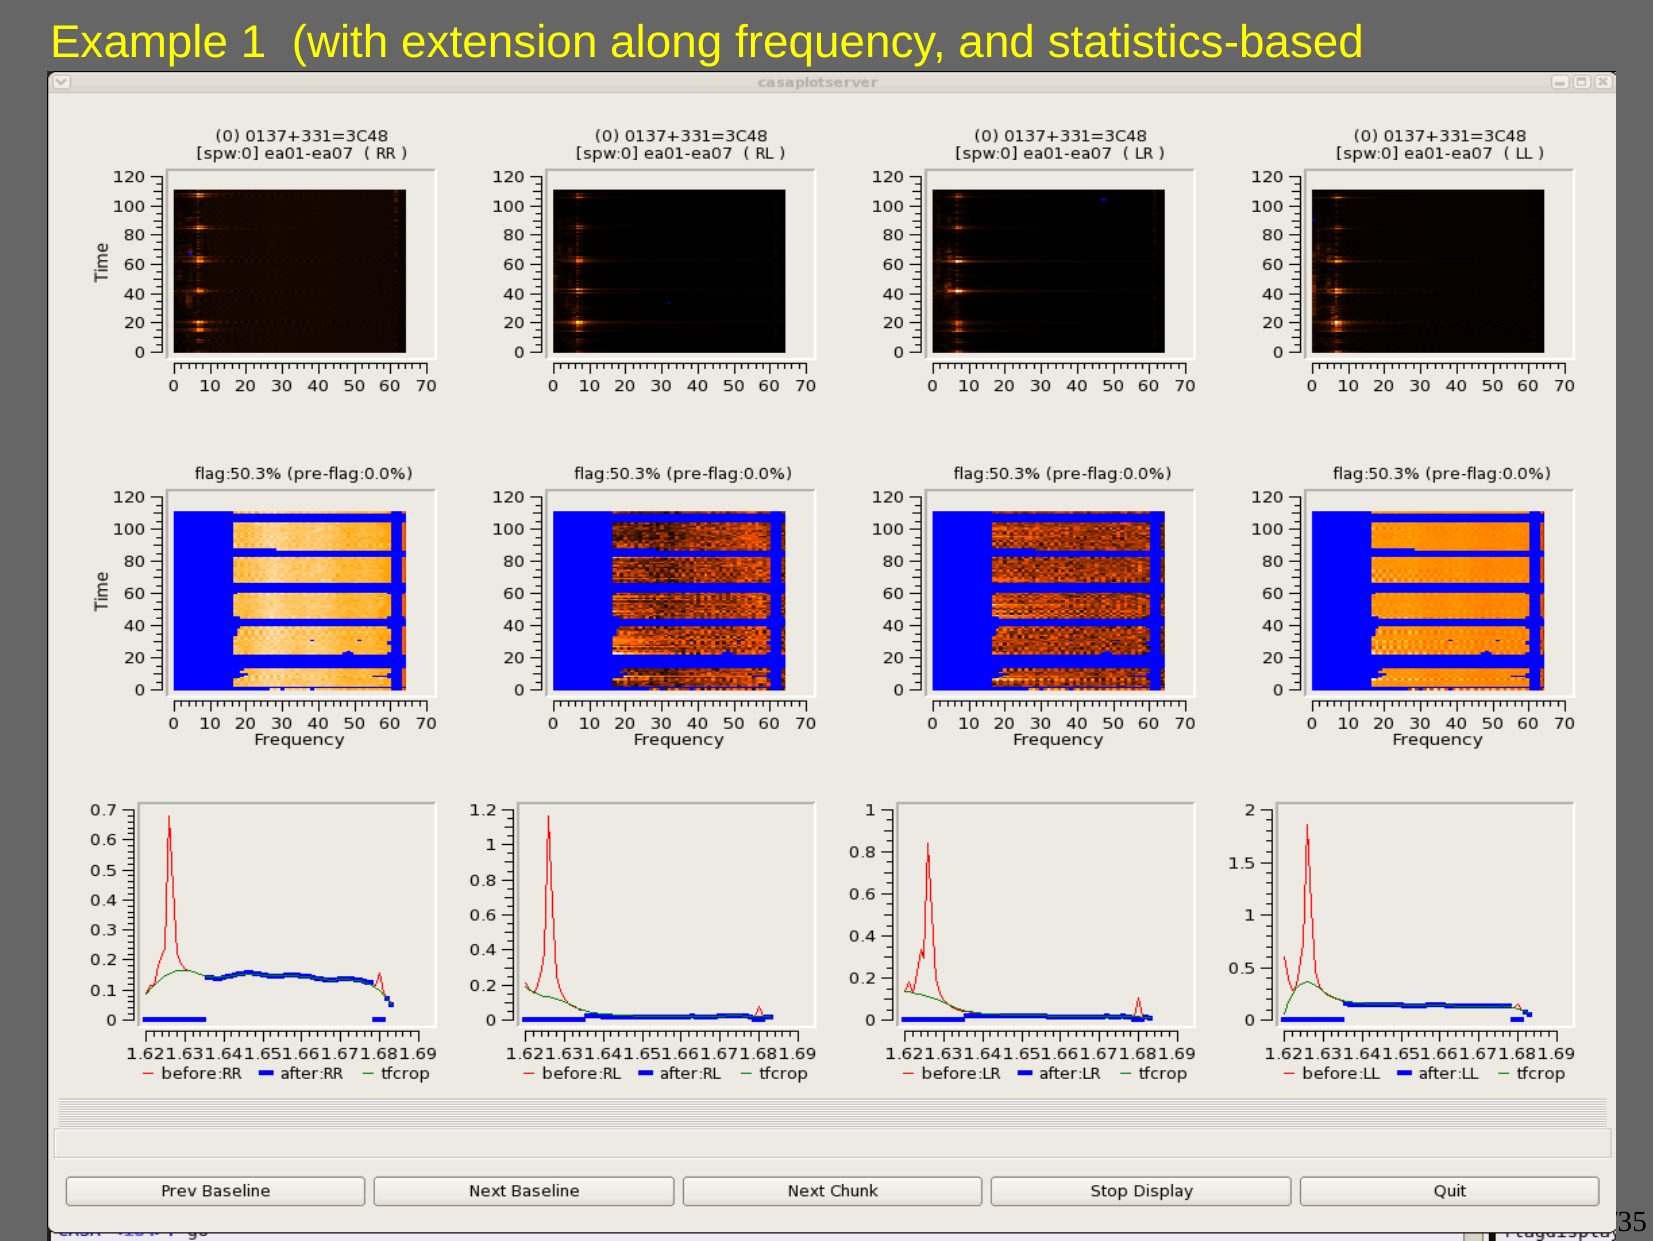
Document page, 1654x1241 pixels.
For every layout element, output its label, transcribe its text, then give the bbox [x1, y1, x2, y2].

text_box Example 1 (with extension along frequency, and statistics-based flagging) [35, 8, 1557, 129]
picture [47, 71, 1616, 1241]
